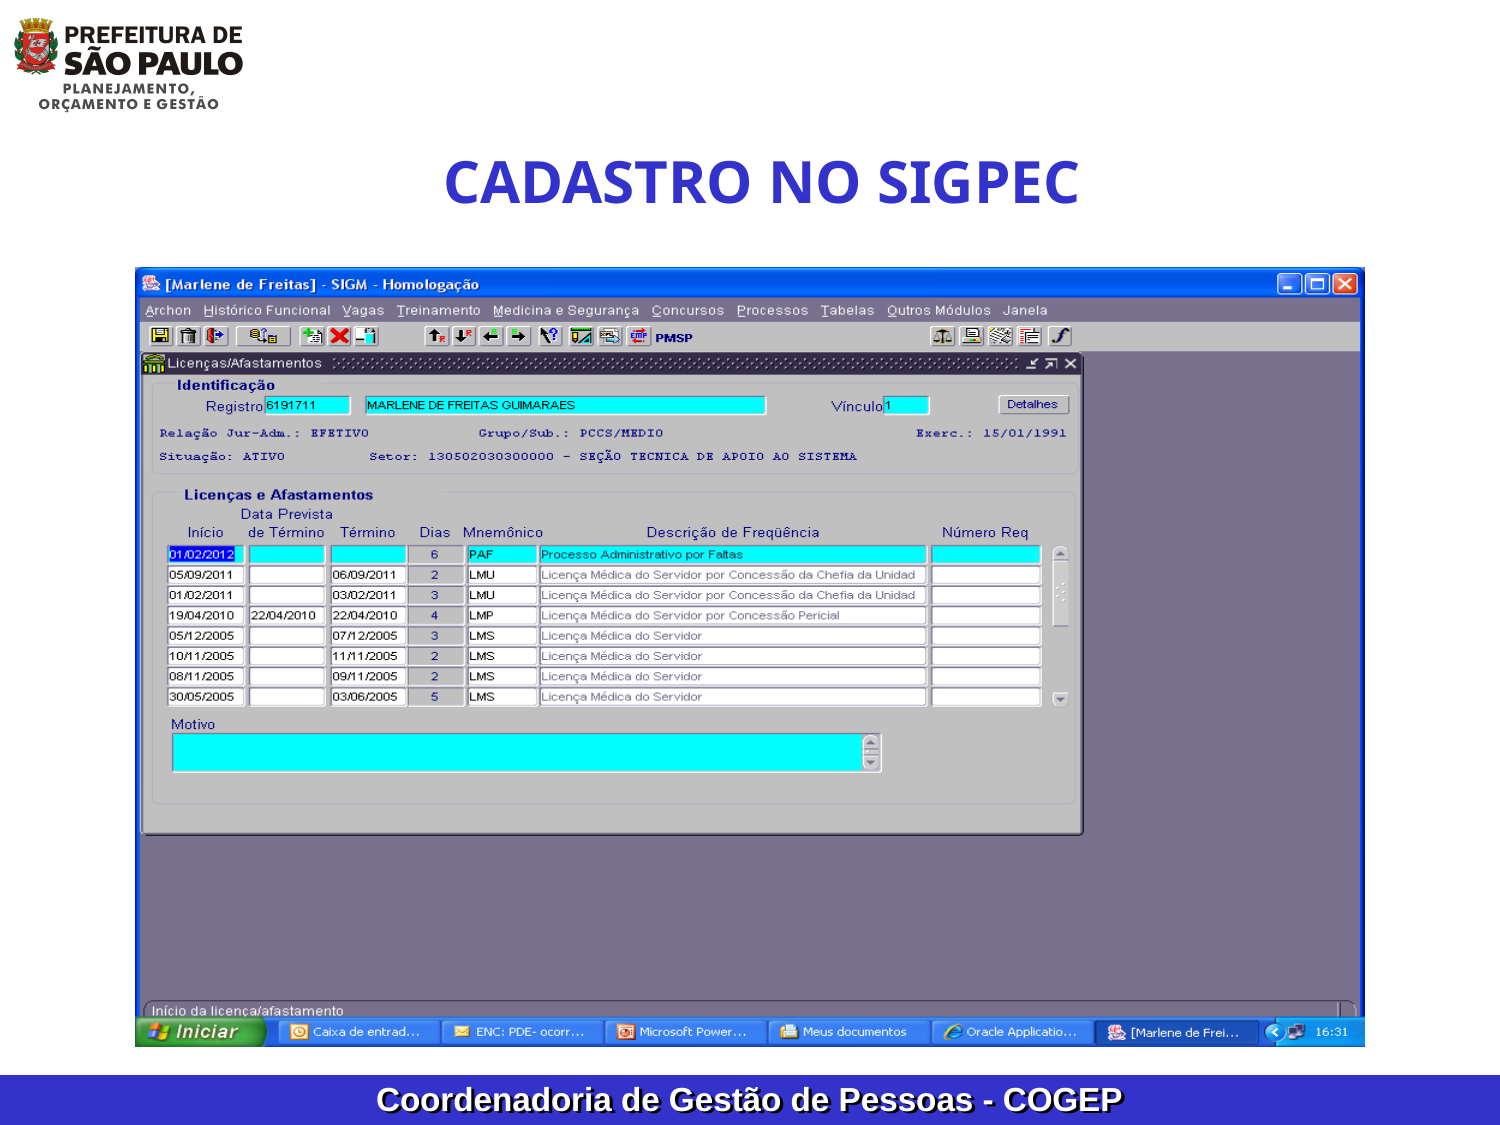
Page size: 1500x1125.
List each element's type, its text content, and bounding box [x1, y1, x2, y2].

text_box CADASTRO NO SIGPEC [136, 137, 1388, 222]
picture [135, 267, 1365, 1047]
